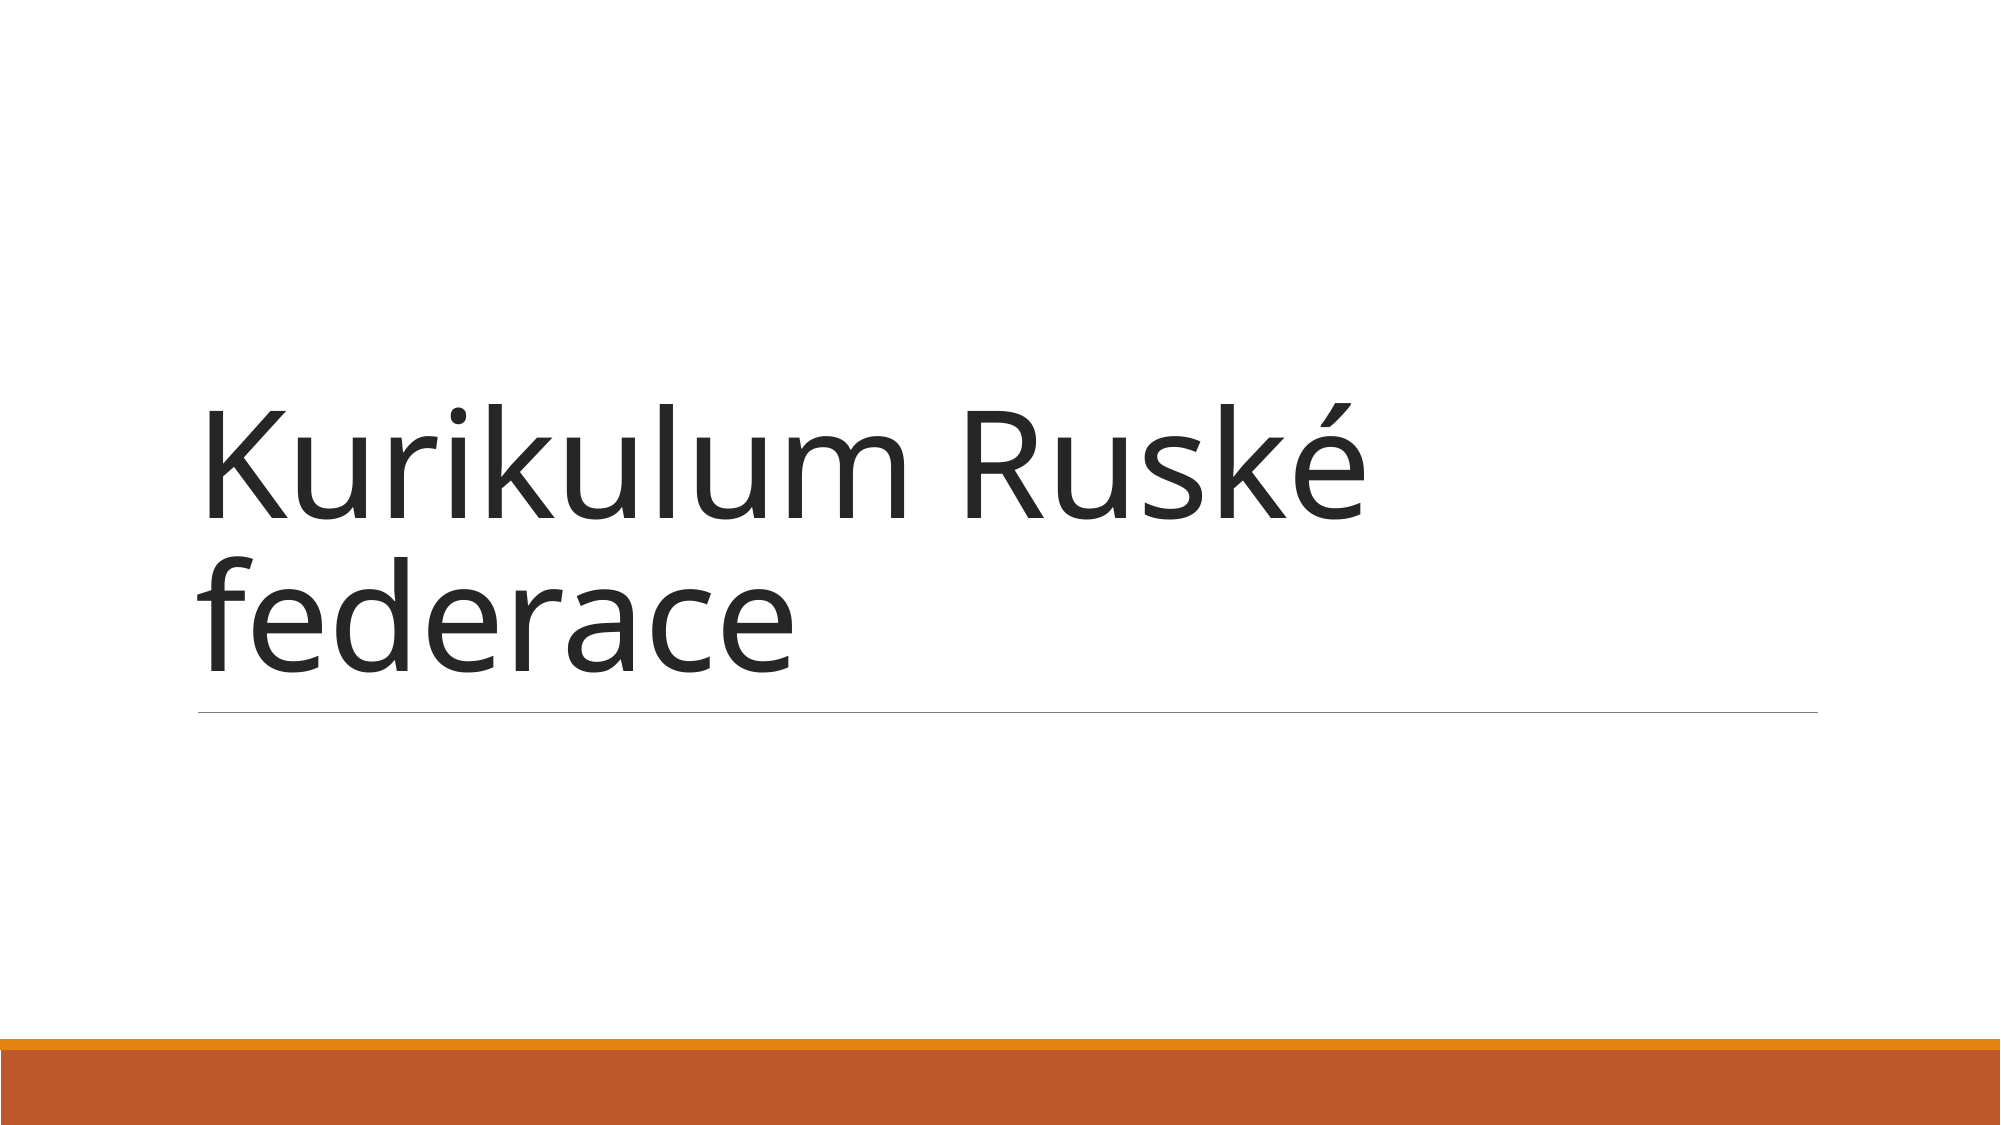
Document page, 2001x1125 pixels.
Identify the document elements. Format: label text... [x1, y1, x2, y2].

title Kurikulum Ruské federace [180, 124, 1831, 710]
